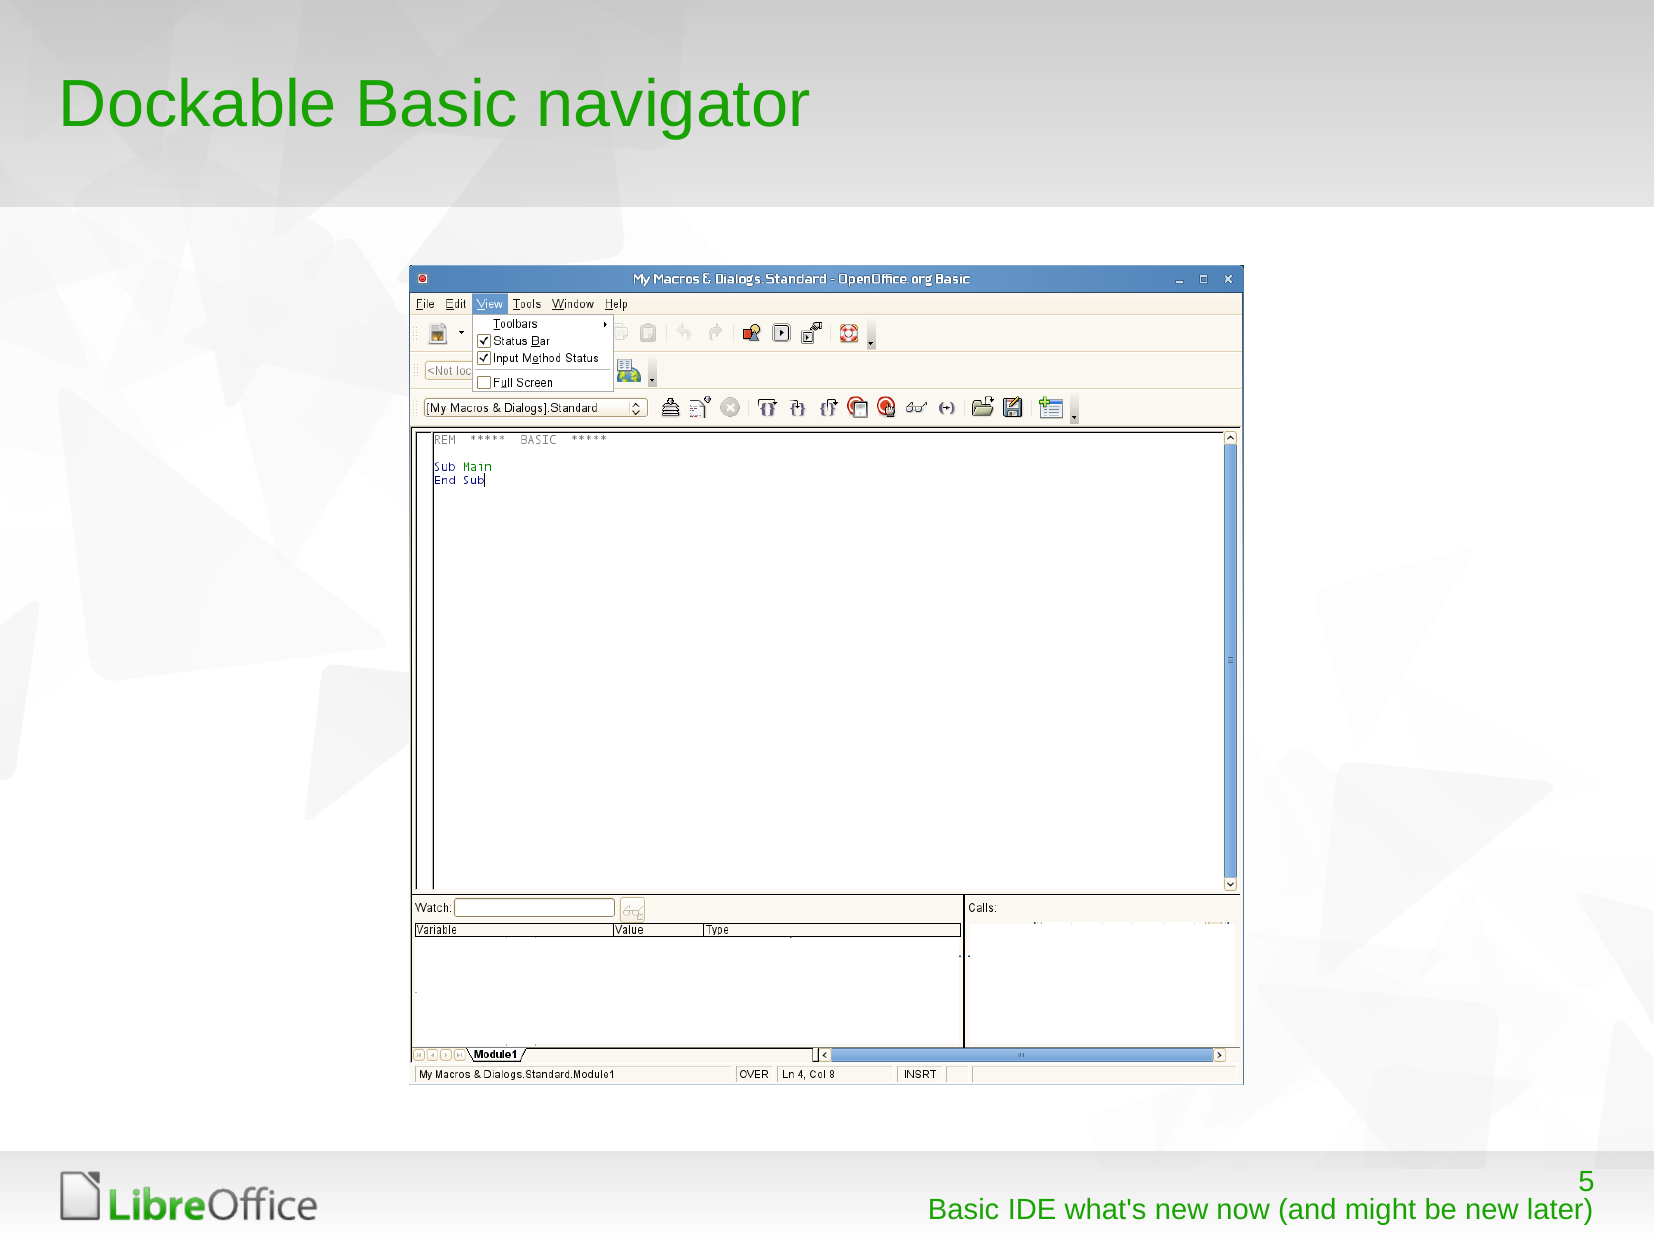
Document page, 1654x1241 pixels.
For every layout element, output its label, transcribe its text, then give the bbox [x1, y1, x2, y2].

picture [0, 0, 1654, 1169]
picture [41, 1152, 337, 1240]
title Dockable Basic navigator [59, 29, 1595, 178]
